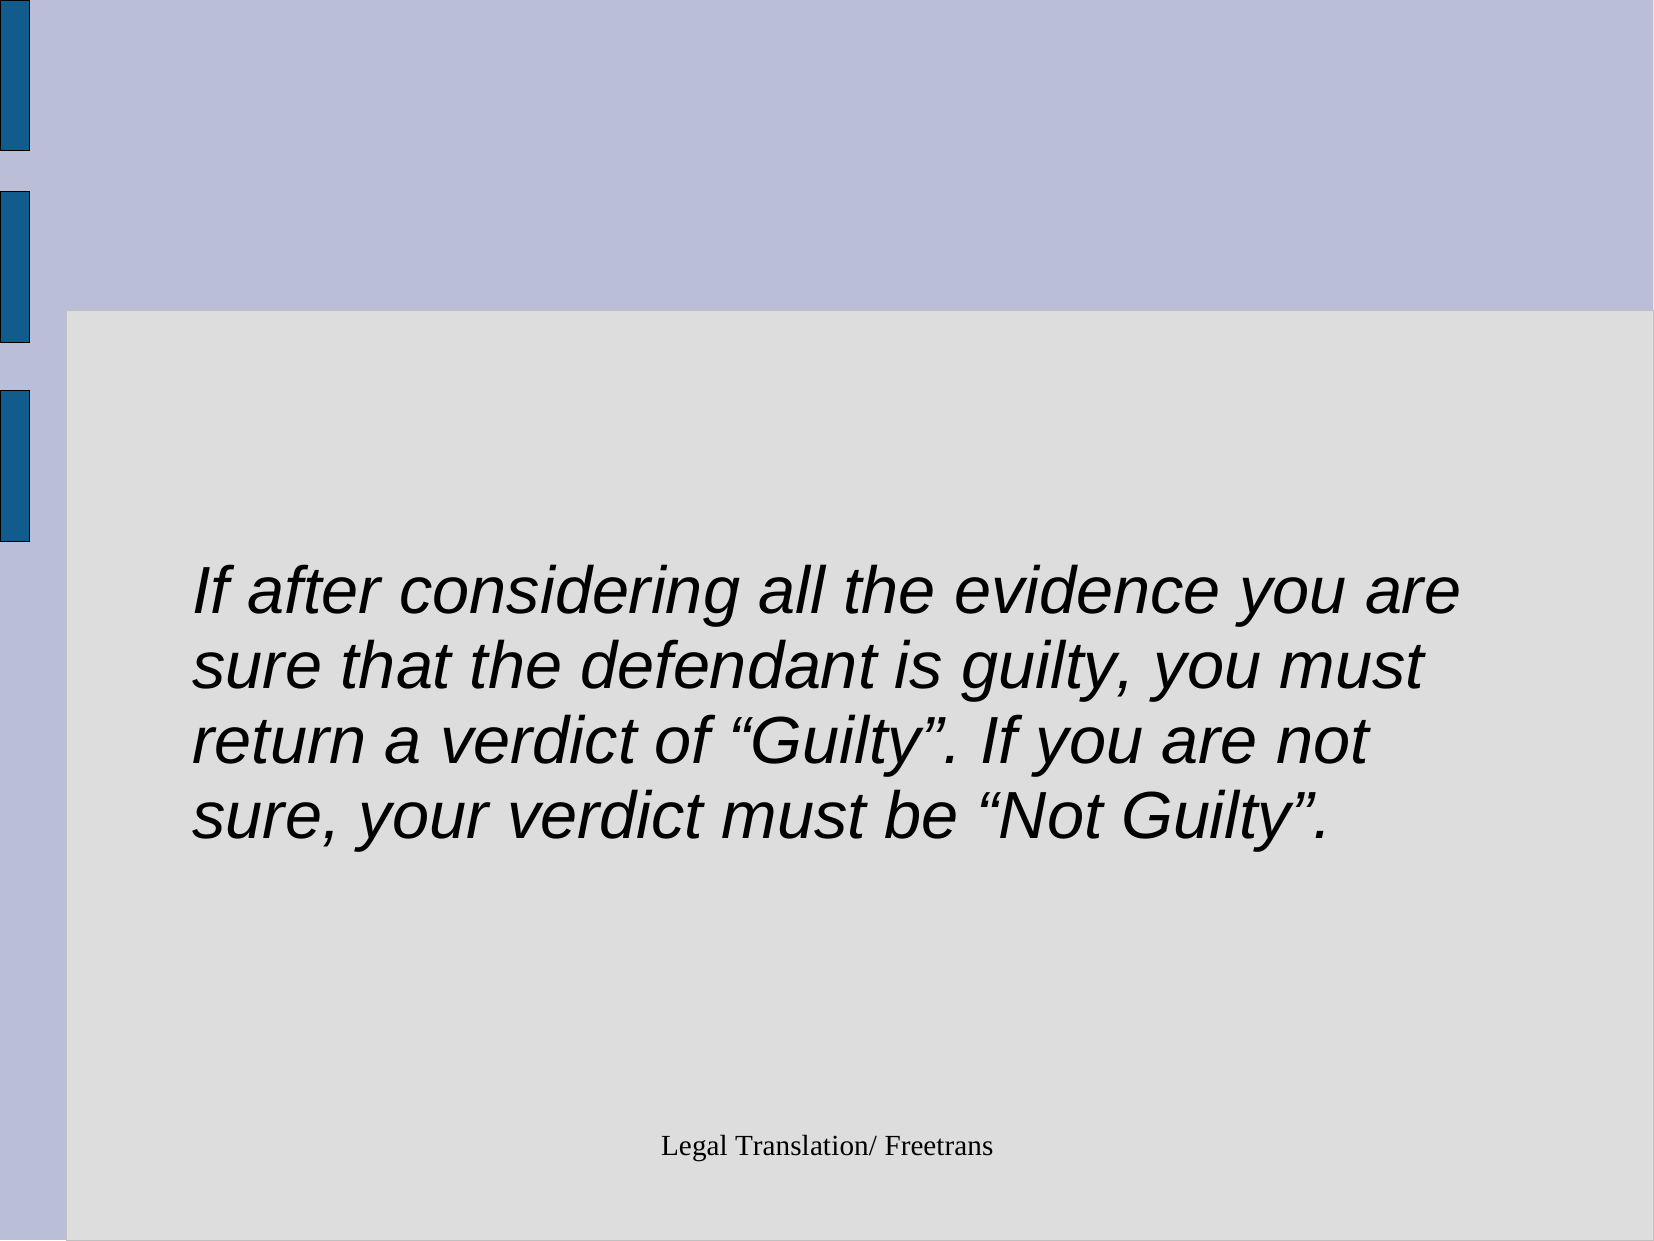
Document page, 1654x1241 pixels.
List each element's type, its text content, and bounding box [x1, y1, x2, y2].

list If after considering all the evidence you are sure that the defendant is guilty, you must return a verdict of “Guilty”. If you are not sure, your verdict must be “Not Guilty”. [121, 344, 1534, 1127]
